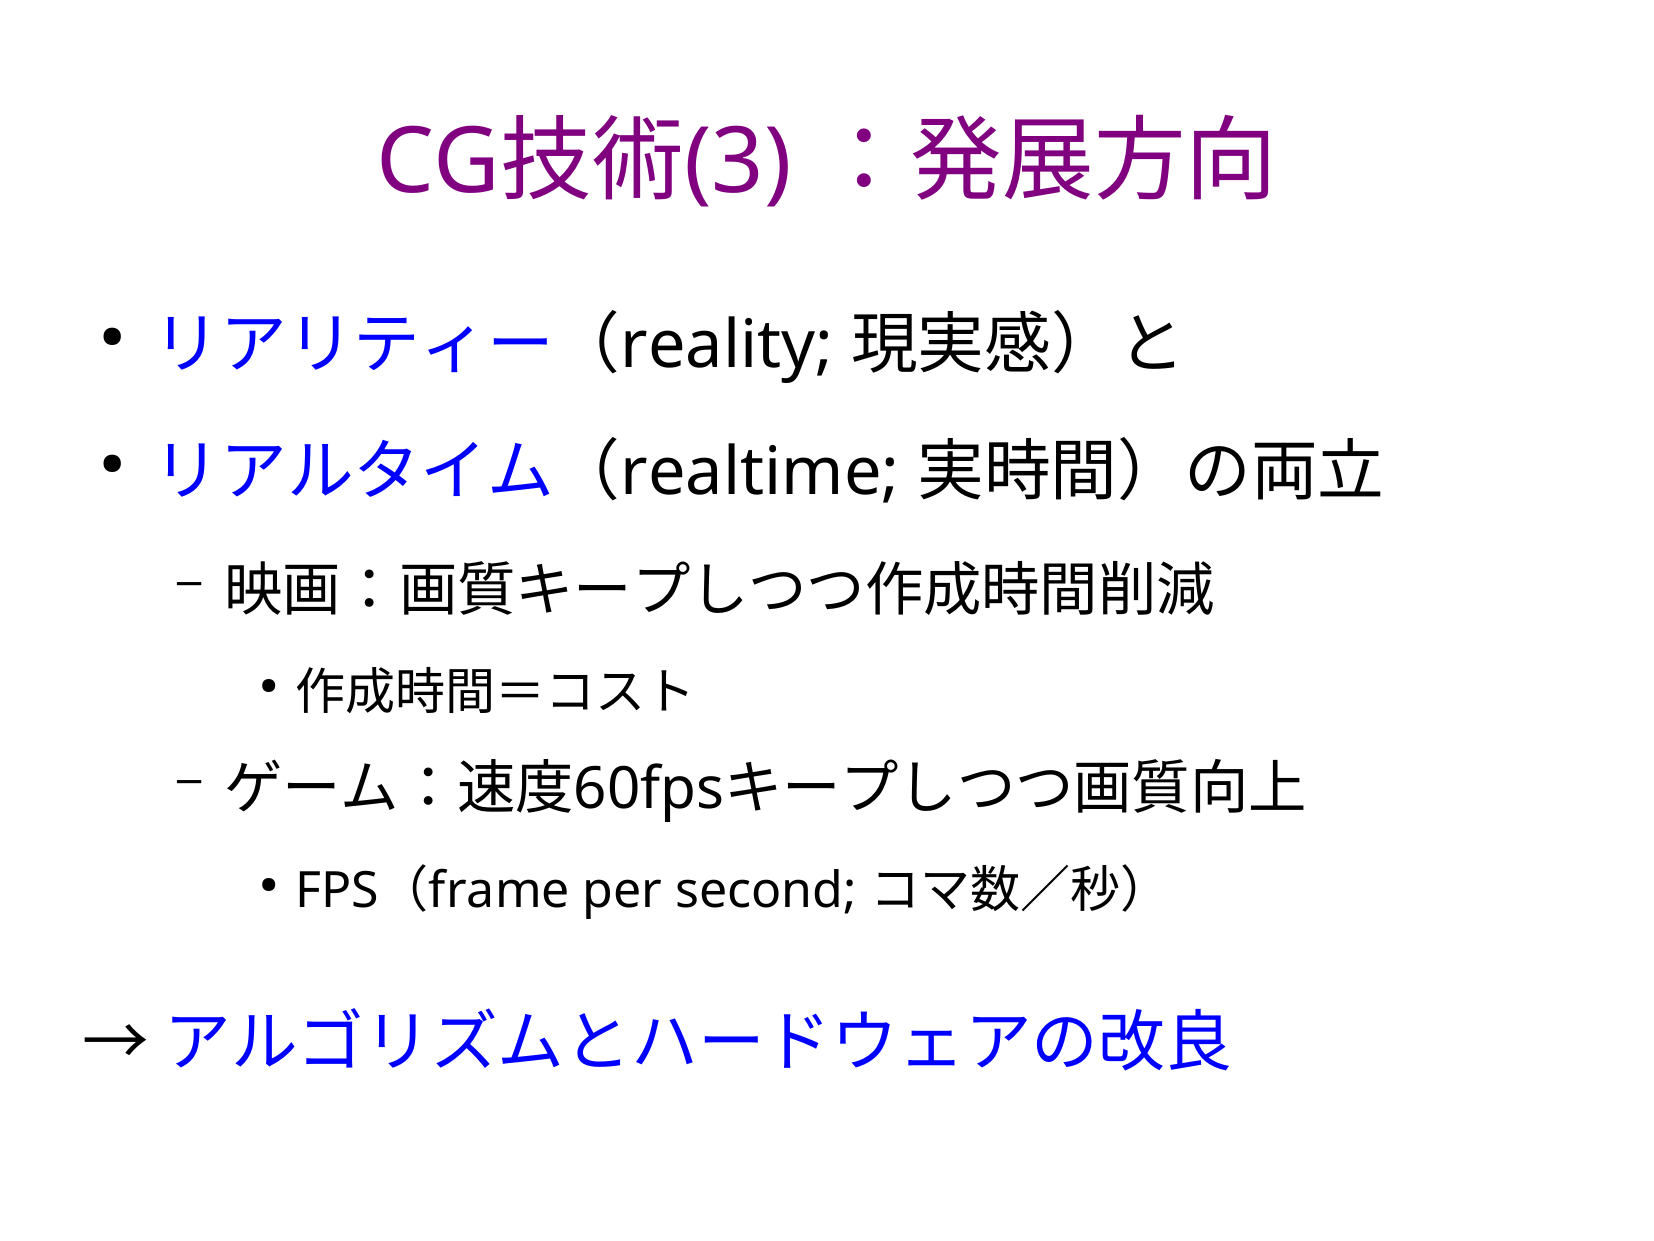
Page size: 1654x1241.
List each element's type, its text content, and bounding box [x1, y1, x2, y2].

list リアリティー（reality; 現実感）と リアルタイム（realtime; 実時間）の両立 映画：画質キープしつつ作成時間削減 作成時間＝コスト ゲーム：速度60fpsキープしつつ画質向上 FPS（frame per second; コマ数／秒） → アルゴリズムとハードウェアの改良 [82, 290, 1571, 1094]
title CG技術(3) ：発展方向 [82, 56, 1571, 250]
